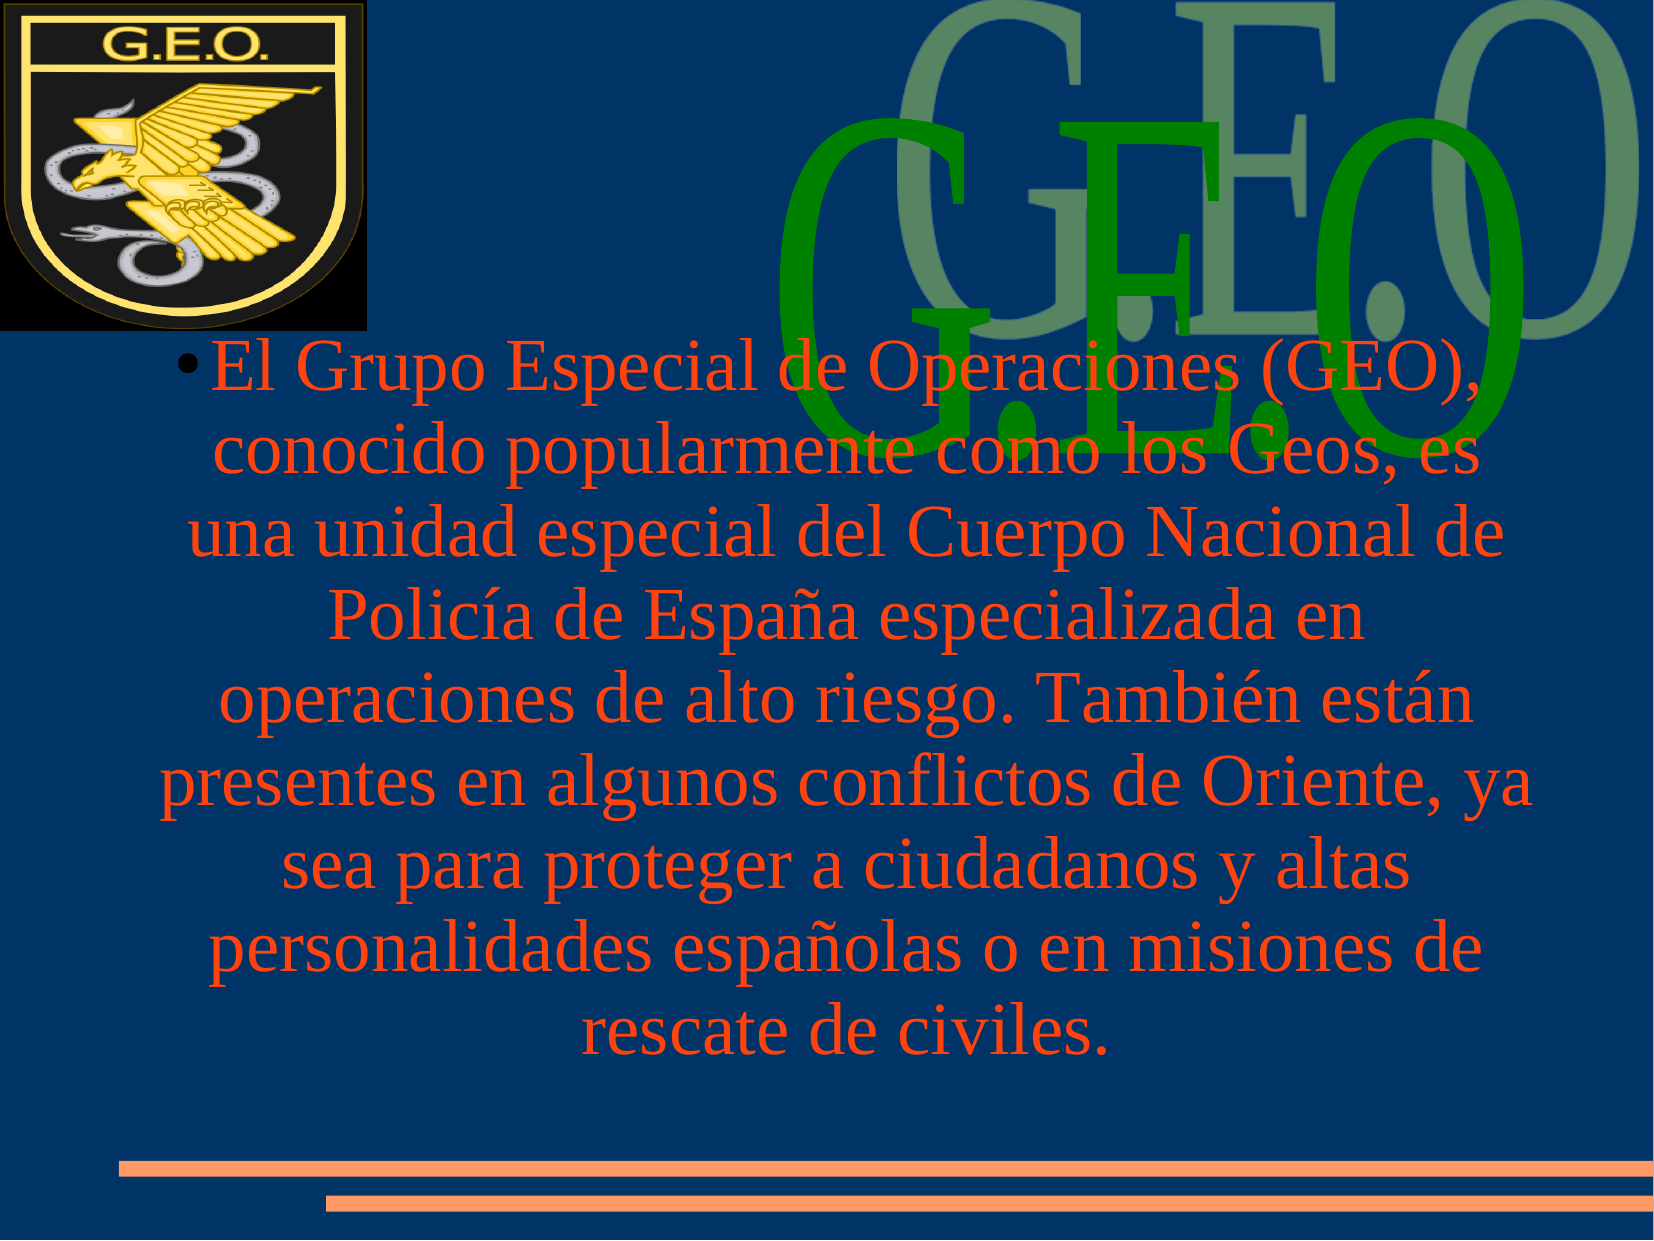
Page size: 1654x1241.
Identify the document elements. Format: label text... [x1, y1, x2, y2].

text_box G.E.O [812, 118, 964, 154]
text_box G.E.O [1346, 118, 1493, 154]
text_box G.E.O [1059, 121, 1219, 154]
subtitle El Grupo Especial de Operaciones (GEO), conocido popularmente como los Geos, es una unidad especial del Cuerpo Nacional de Policía de España especializada en operaciones de alto riesgo. También están presentes en algunos conflictos de Oriente, ya sea para proteger a ciudadanos y altas personalidades españolas o en misiones de rescate de civiles. [123, 154, 1536, 1241]
picture [0, 0, 367, 331]
